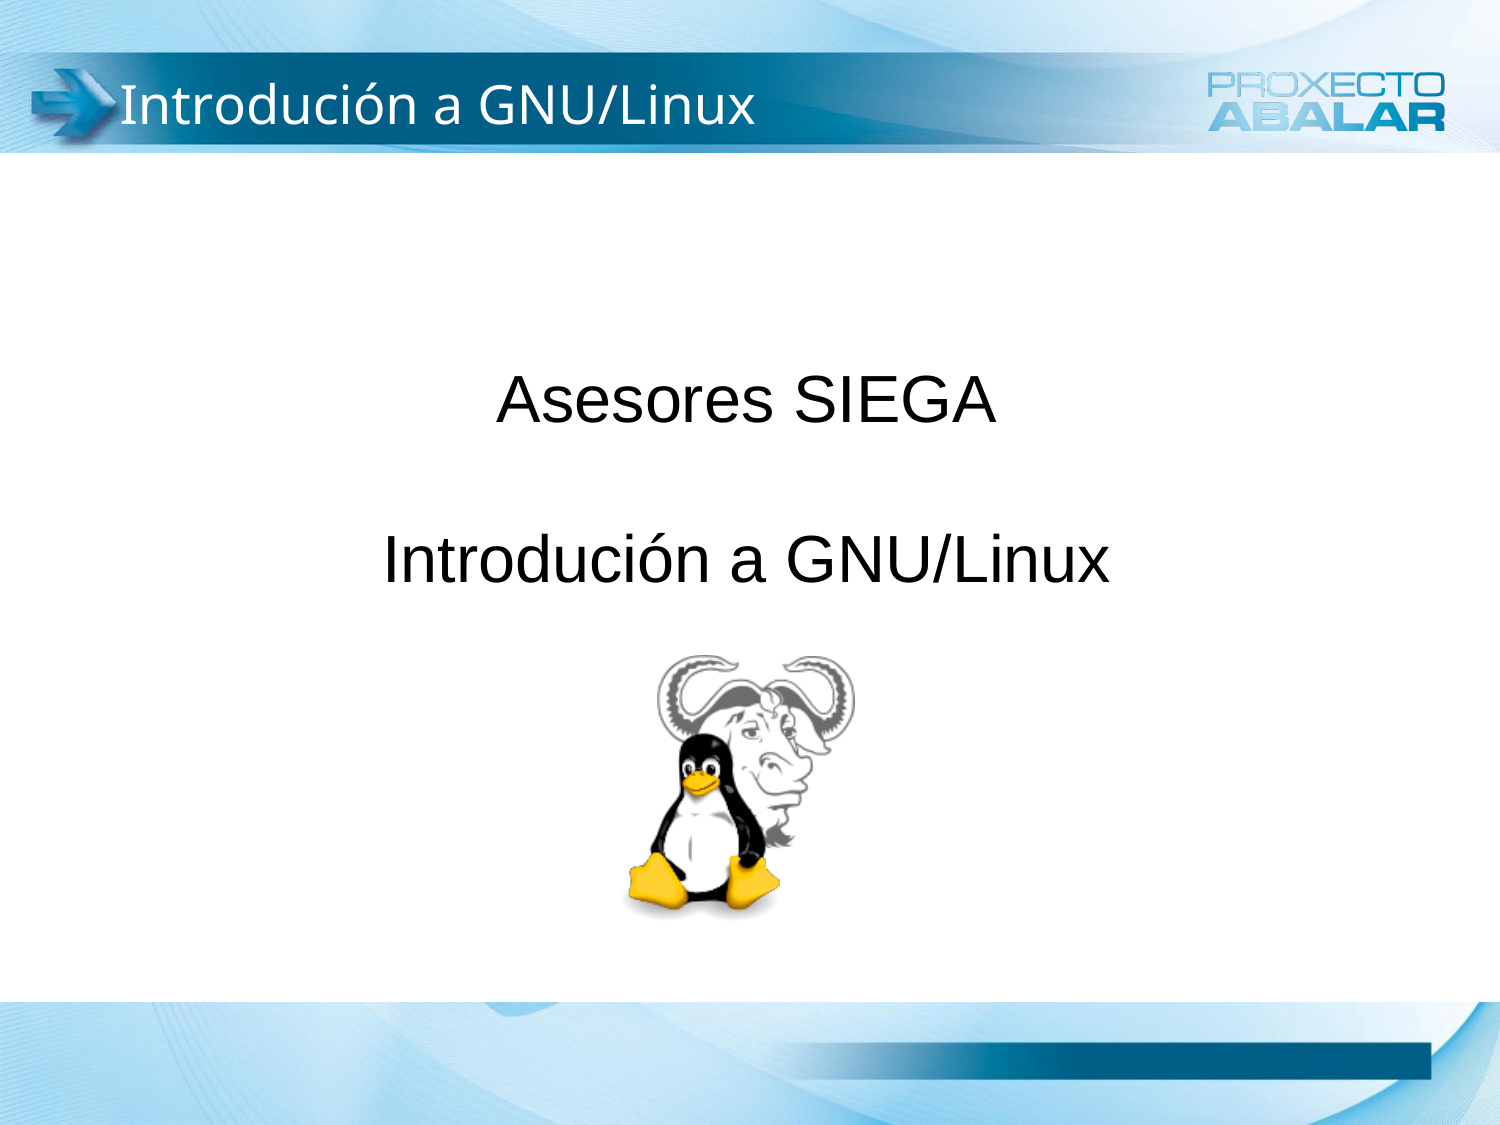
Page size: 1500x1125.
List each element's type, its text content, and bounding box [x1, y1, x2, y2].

picture [0, 1002, 1500, 1125]
text_box Asesores SIEGA Introdución a GNU/Linux [11, 348, 1483, 604]
picture [620, 655, 855, 922]
text_box Introdución a GNU/Linux [104, 62, 772, 143]
picture [0, 0, 1500, 153]
